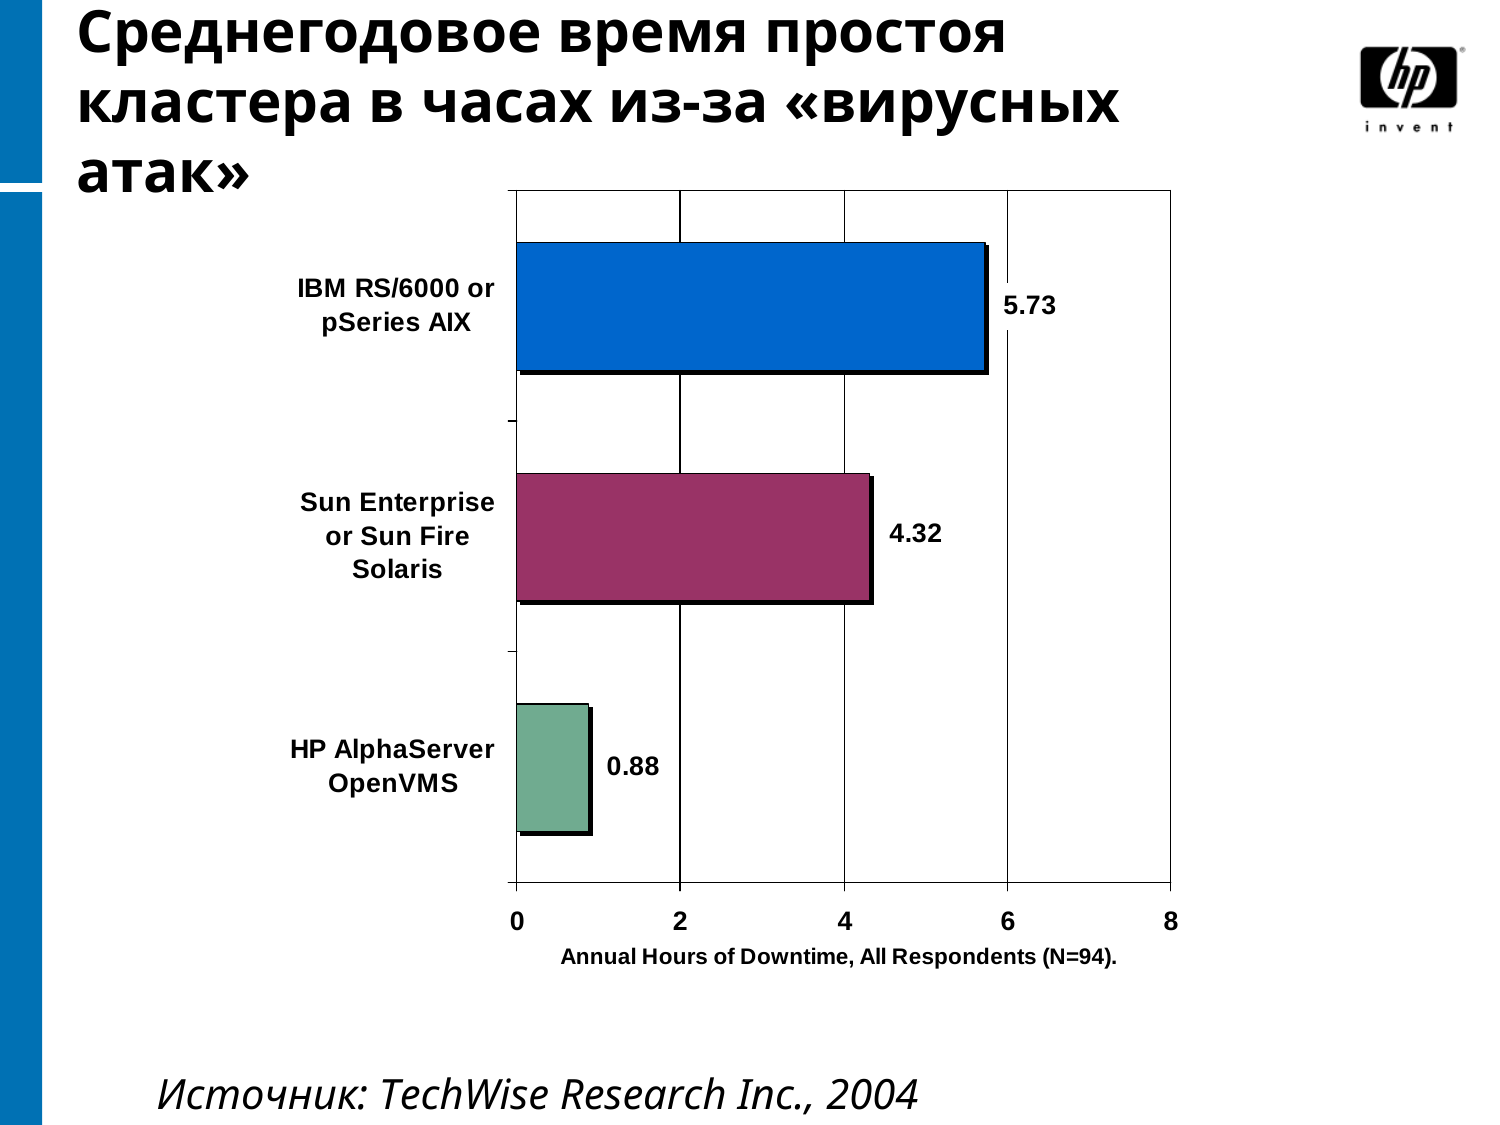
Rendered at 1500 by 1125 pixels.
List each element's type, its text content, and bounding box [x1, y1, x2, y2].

text_box Среднегодовое время простоя кластера в часах из-за «вирусных атак» [76, 31, 1280, 167]
chart [235, 183, 1215, 1023]
text_box Источник: TechWise Research Inc., 2004 [141, 1059, 1411, 1125]
picture [1350, 37, 1472, 141]
